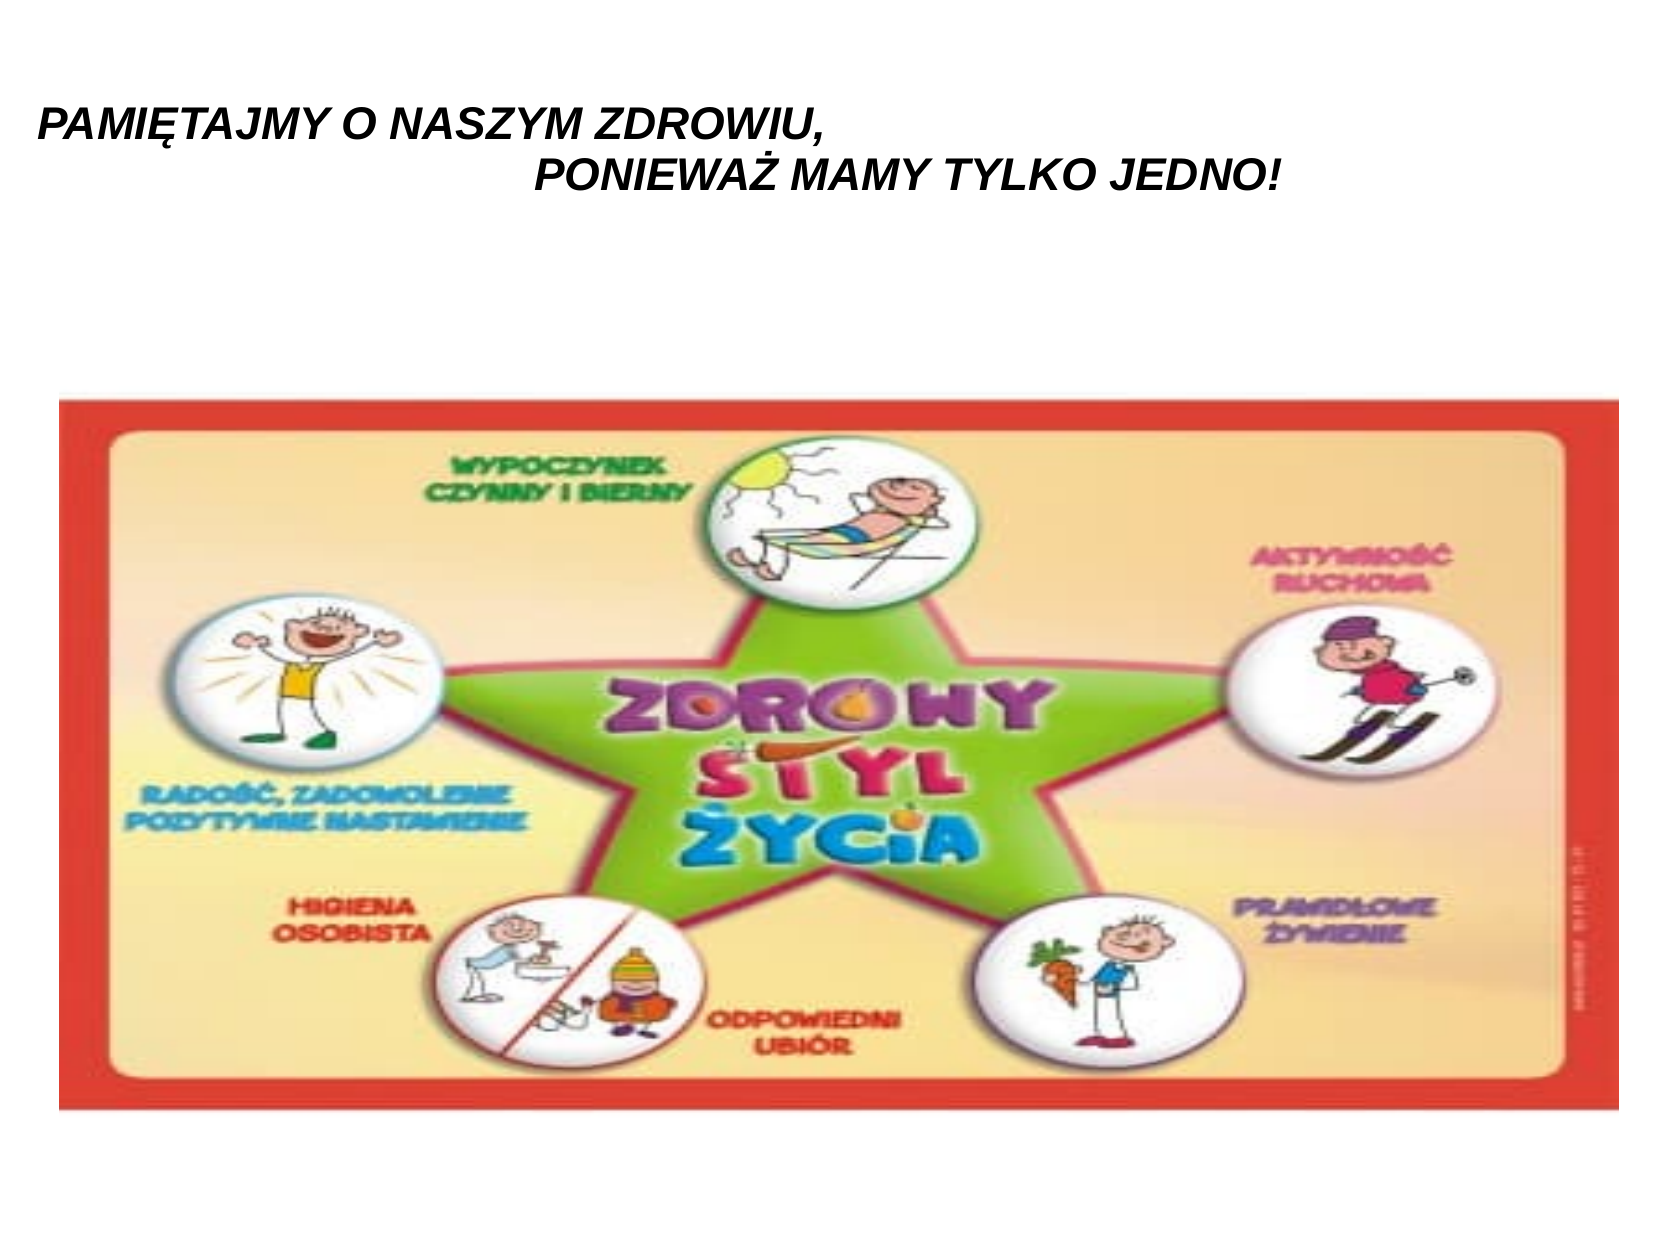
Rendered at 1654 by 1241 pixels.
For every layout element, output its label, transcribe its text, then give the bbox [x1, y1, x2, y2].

text_box PAMIĘTAJMY O NASZYM ZDROWIU, PONIEWAŻ MAMY TYLKO JEDNO! [22, 90, 1511, 209]
picture [59, 200, 1619, 1241]
